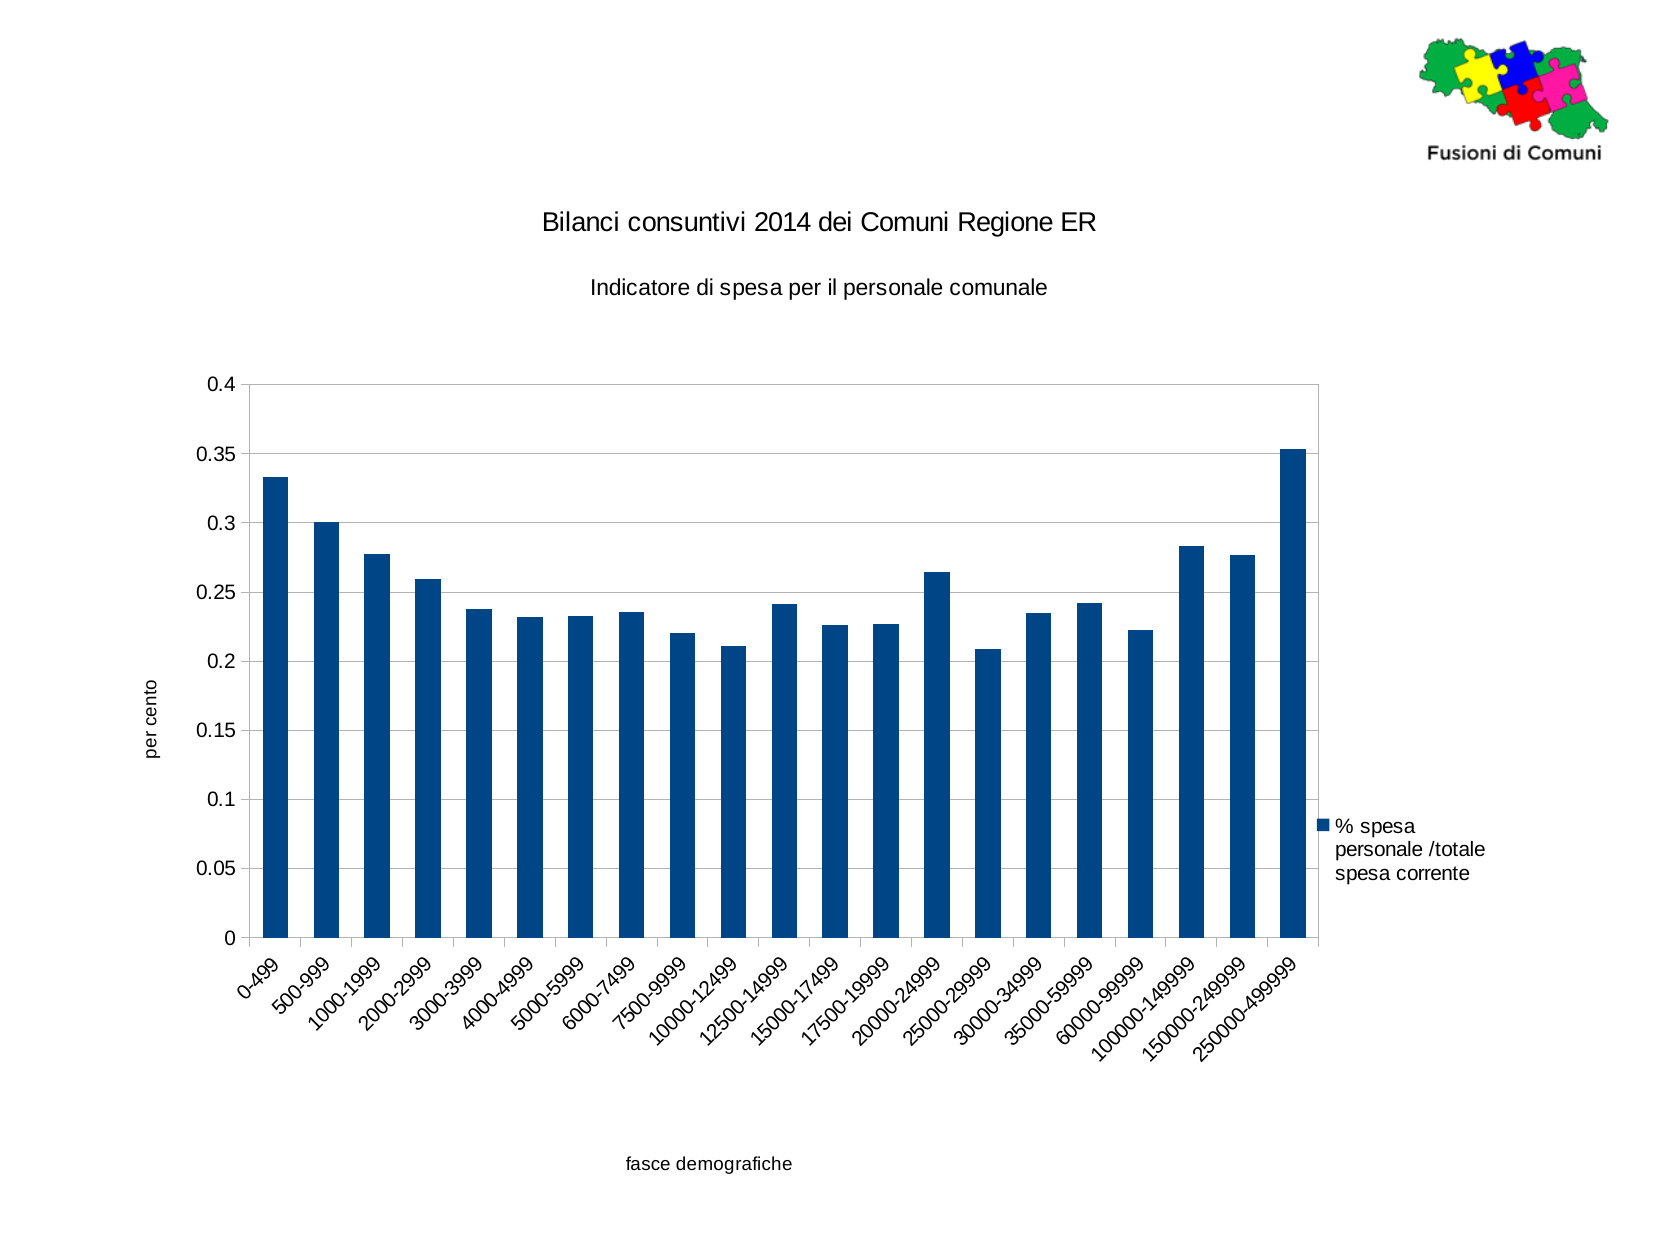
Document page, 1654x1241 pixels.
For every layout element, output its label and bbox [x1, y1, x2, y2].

picture [1417, 35, 1611, 165]
chart [82, 171, 1556, 1216]
